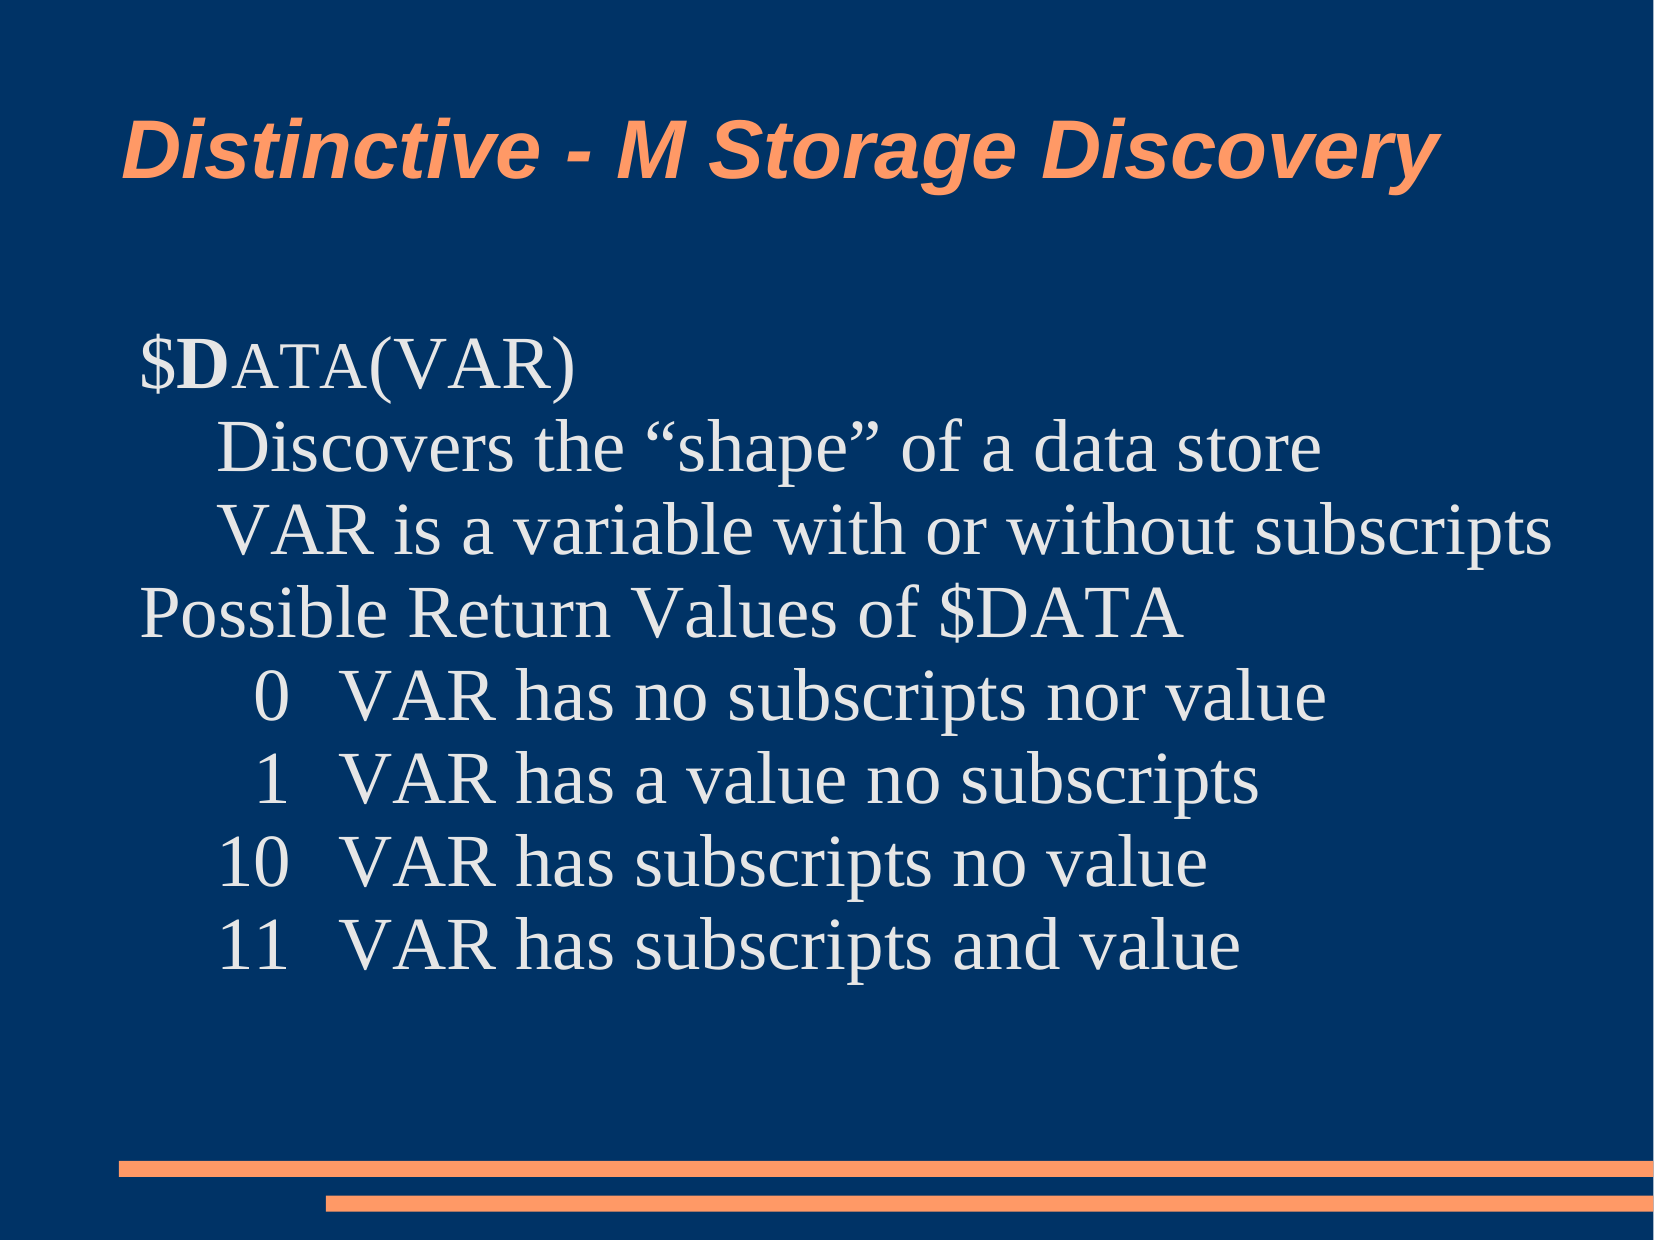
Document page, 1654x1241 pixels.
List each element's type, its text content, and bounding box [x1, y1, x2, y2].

title Distinctive - M Storage Discovery [121, 53, 1534, 247]
list $DATA(VAR) Discovers the “shape” of a data store VAR is a variable with or without subscripts Possible Return Values of $DATA 0 VAR has no subscripts nor value 1 VAR has a value no subscripts 10 VAR has subscripts no value 11 VAR has subscripts and value [121, 322, 1561, 1118]
